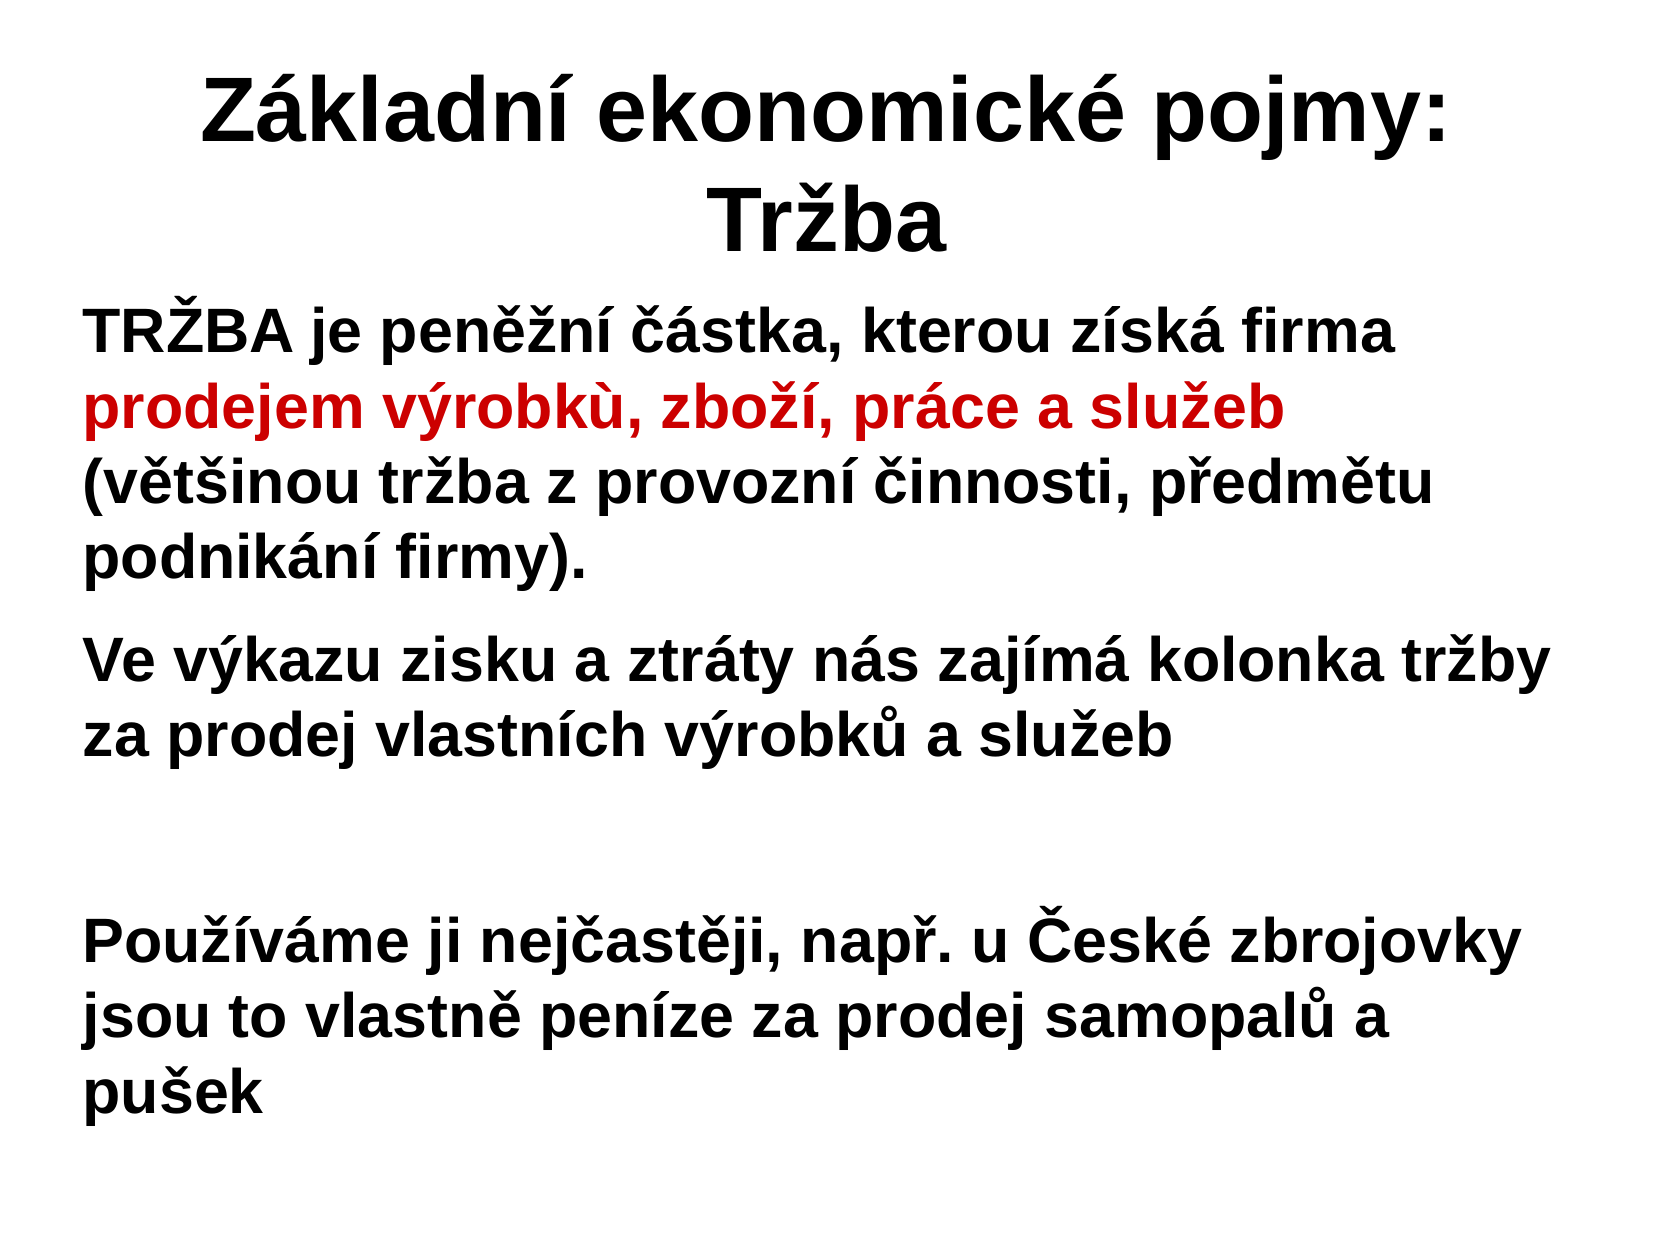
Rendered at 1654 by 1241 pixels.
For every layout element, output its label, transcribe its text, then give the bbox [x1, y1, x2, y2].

list TRŽBA je peněžní částka, kterou získá firma prodejem výrobkù, zboží, práce a služeb (většinou tržba z provozní činnosti, předmětu podnikání firmy). Ve výkazu zisku a ztráty nás zajímá kolonka tržby za prodej vlastních výrobků a služeb Používáme ji nejčastěji, např. u České zbrojovky jsou to vlastně peníze za prodej samopalů a pušek [82, 290, 1571, 1127]
title Základní ekonomické pojmy: Tržba [82, 49, 1571, 257]
